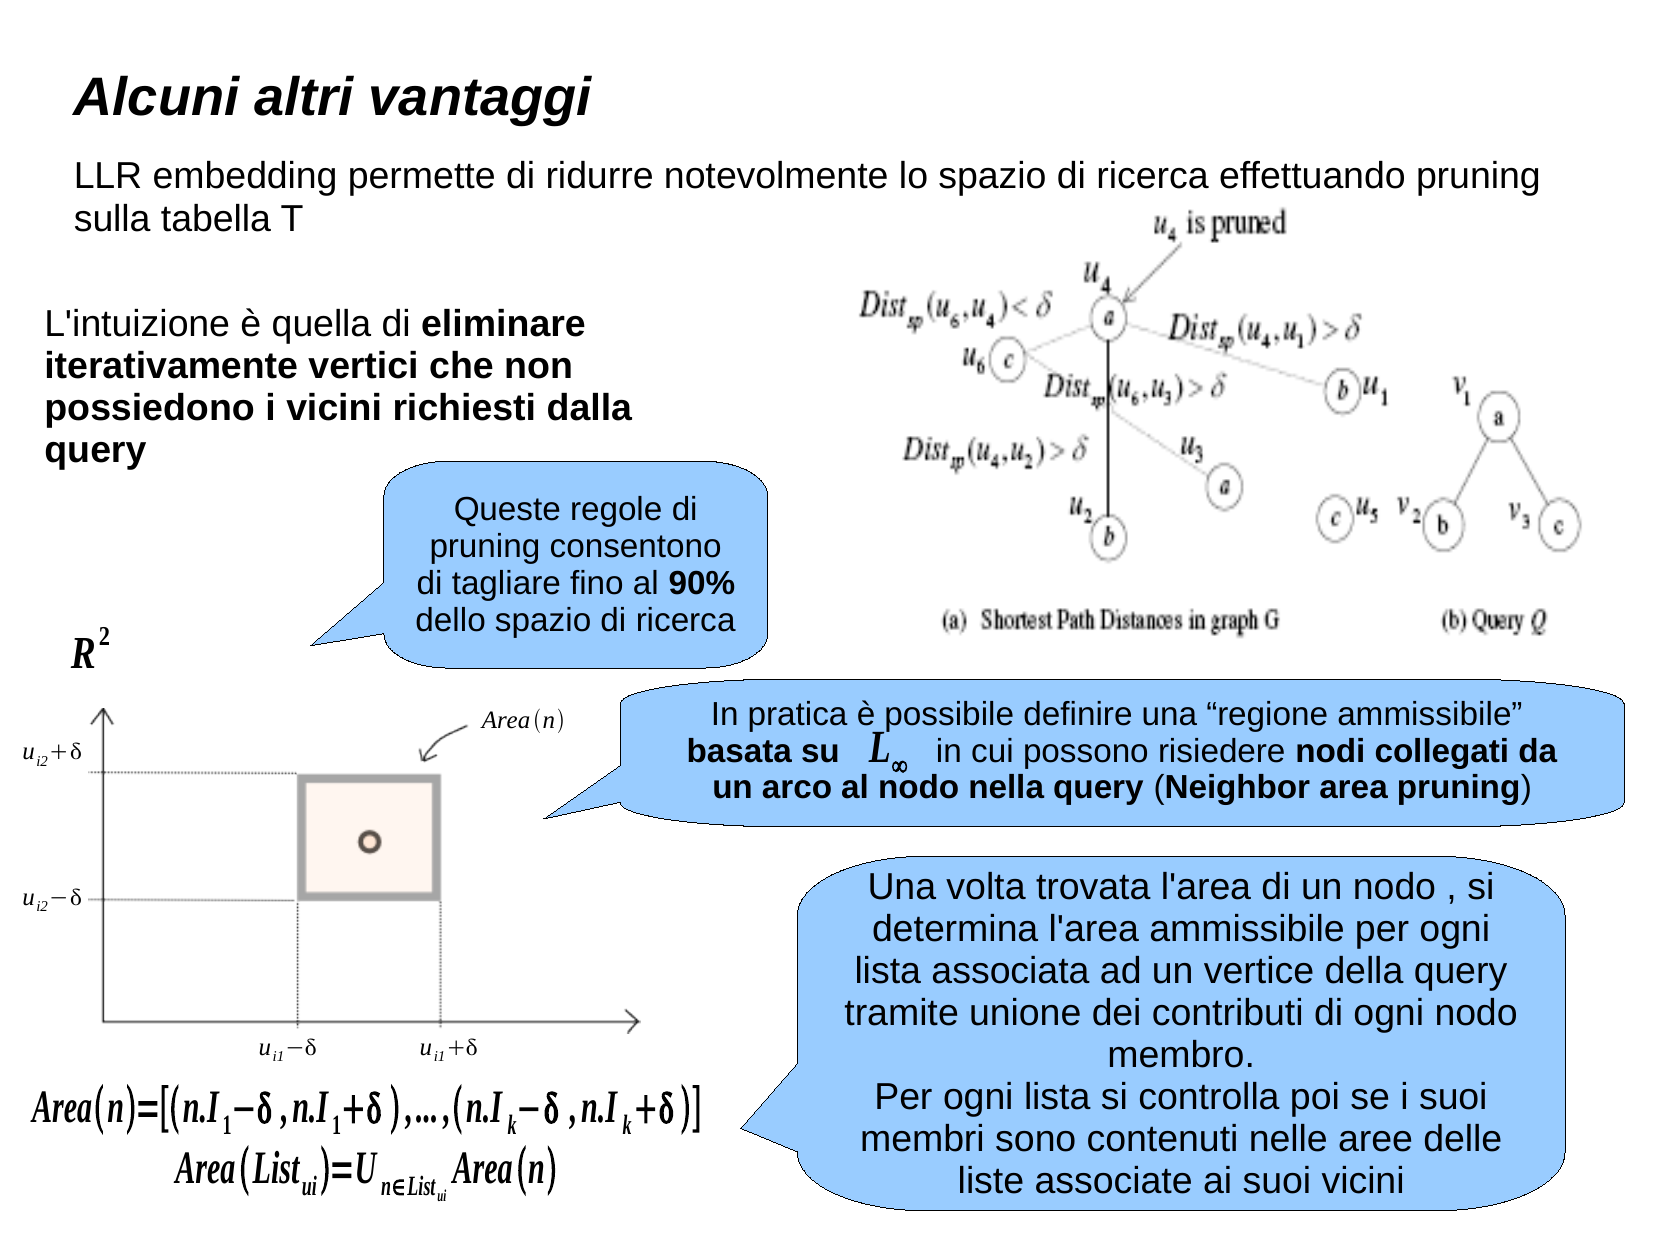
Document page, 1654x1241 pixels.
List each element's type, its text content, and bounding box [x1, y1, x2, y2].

chart [20, 1079, 709, 1207]
picture [826, 177, 1594, 647]
chart [16, 883, 89, 916]
chart [857, 721, 917, 782]
text_box Alcuni altri vantaggi [59, 59, 608, 136]
text_box Queste regole di pruning consentono di tagliare fino al 90% dello spazio di ricerca [310, 461, 768, 669]
chart [413, 1033, 486, 1066]
chart [252, 1033, 325, 1066]
chart [59, 620, 119, 680]
chart [16, 738, 89, 771]
text_box LLR embedding permette di ridurre notevolmente lo spazio di ricerca effettuando pruning sulla tabella T [59, 147, 1556, 247]
text_box In pratica è possibile definire una “regione ammissibile” basata su in cui possono risiedere nodi collegati da un arco al nodo nella query (Neighbor area pruning) [620, 679, 1625, 827]
text_box Una volta trovata l'area di un nodo , si determina l'area ammissibile per ogni lista associata ad un vertice della query tramite unione dei contributi di ogni nodo membro. Per ogni lista si controlla poi se i suoi membri sono contenuti nelle aree delle liste associate ai suoi vicini [740, 856, 1566, 1211]
picture [88, 708, 641, 1034]
text_box L'intuizione è quella di eliminare iterativamente vertici che non possiedono i vicini richiesti dalla query [29, 295, 739, 484]
chart [472, 706, 571, 735]
